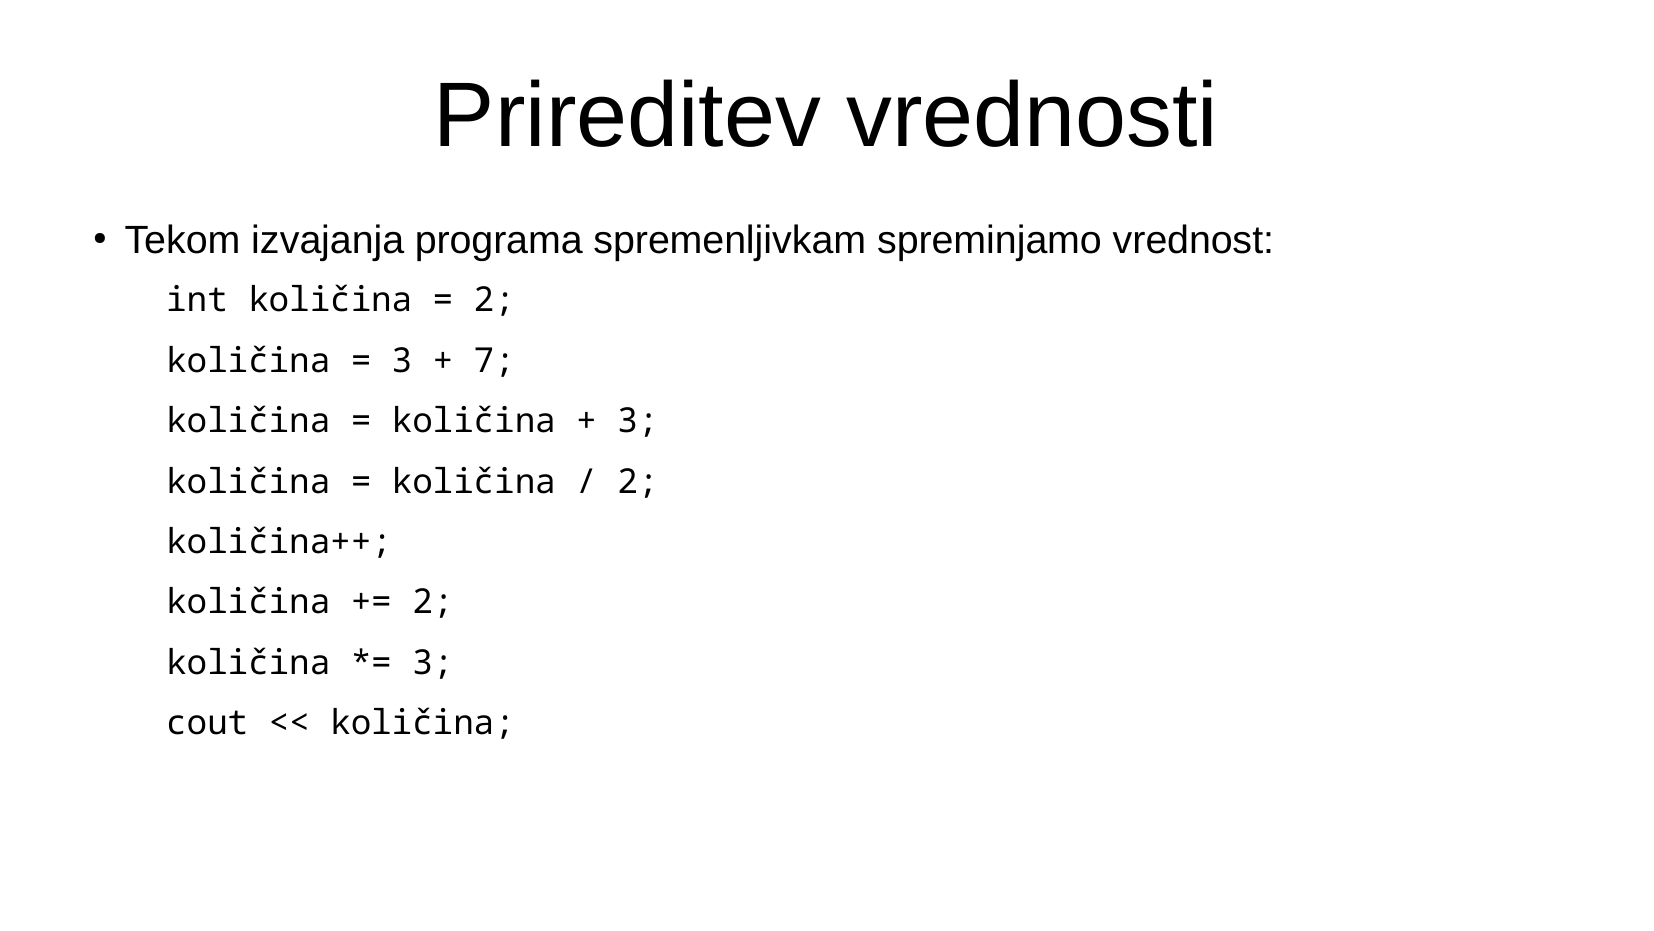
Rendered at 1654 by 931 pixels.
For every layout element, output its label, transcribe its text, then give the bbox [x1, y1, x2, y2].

title Prireditev vrednosti [82, 37, 1571, 193]
list Tekom izvajanja programa spremenljivkam spreminjamo vrednost: int količina = 2; količina = 3 + 7; količina = količina + 3; količina = količina / 2; količina++; količina += 2; količina *= 3; cout << količina; [82, 217, 1571, 758]
